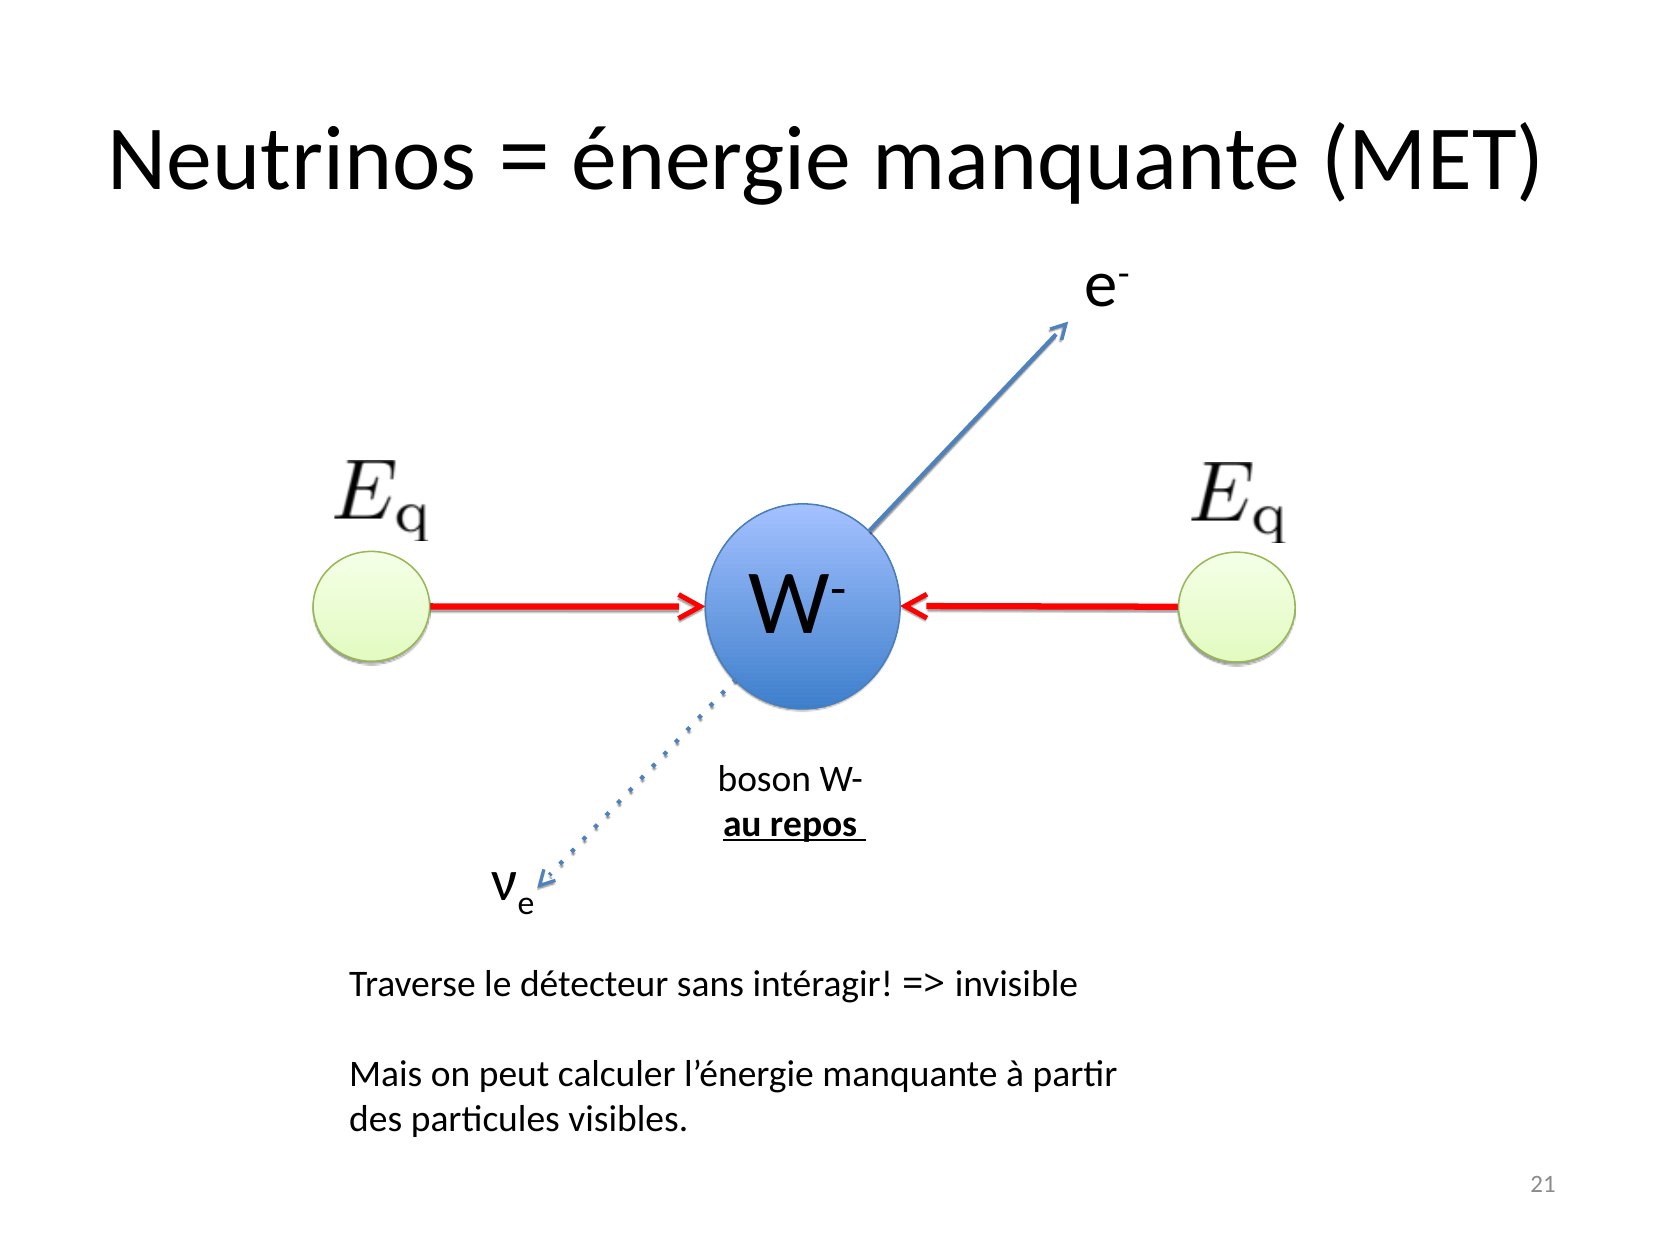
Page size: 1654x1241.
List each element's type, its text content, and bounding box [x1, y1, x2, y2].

text_box boson W- au repos [627, 746, 962, 852]
text_box [705, 503, 886, 709]
text_box Traverse le détecteur sans intéragir! => invisible Mais on peut calculer l’énergie manquante à partir des particules visibles. [334, 951, 1192, 1147]
picture [334, 460, 429, 541]
slide_number <numéro> [1185, 1149, 1571, 1216]
picture [1191, 462, 1286, 543]
title Neutrinos = énergie manquante (MET) [0, 49, 1654, 257]
text_box [313, 551, 430, 662]
text_box νe [476, 834, 606, 929]
text_box [1178, 552, 1296, 663]
text_box W- [734, 534, 901, 660]
text_box e- [1069, 232, 1220, 327]
